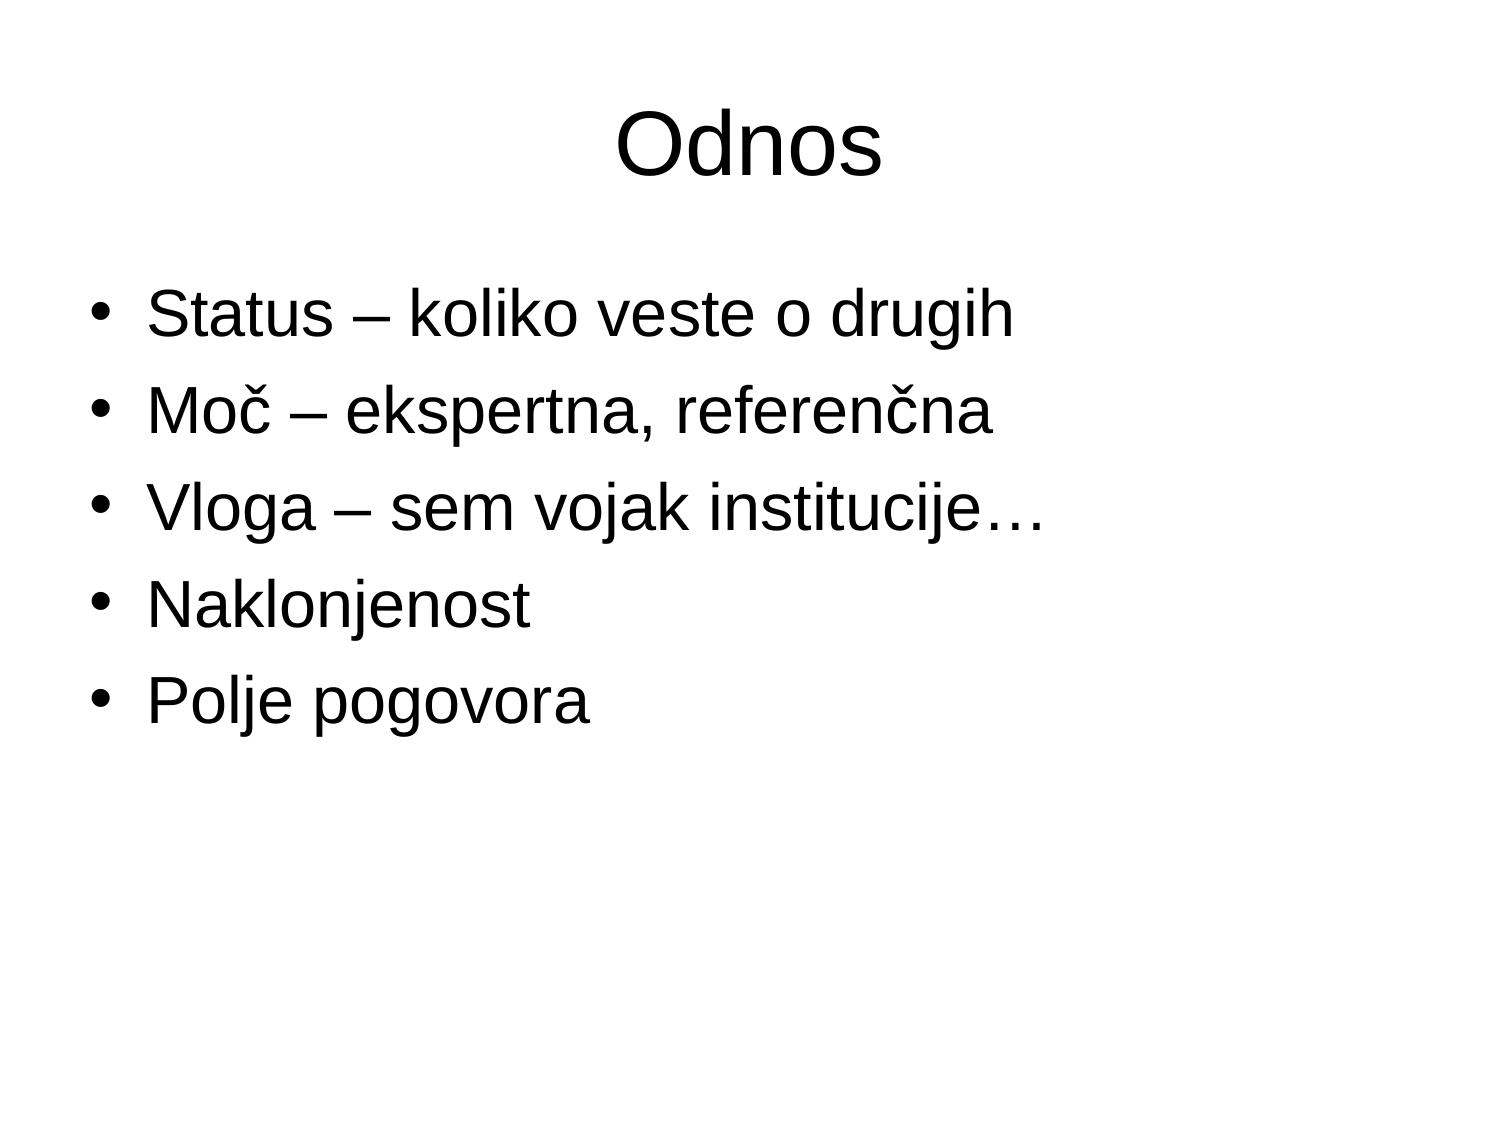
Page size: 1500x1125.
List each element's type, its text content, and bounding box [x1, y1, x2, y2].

title Odnos [75, 45, 1426, 233]
list Status – koliko veste o drugih Moč – ekspertna, referenčna Vloga – sem vojak institucije… Naklonjenost Polje pogovora [75, 262, 1426, 1006]
